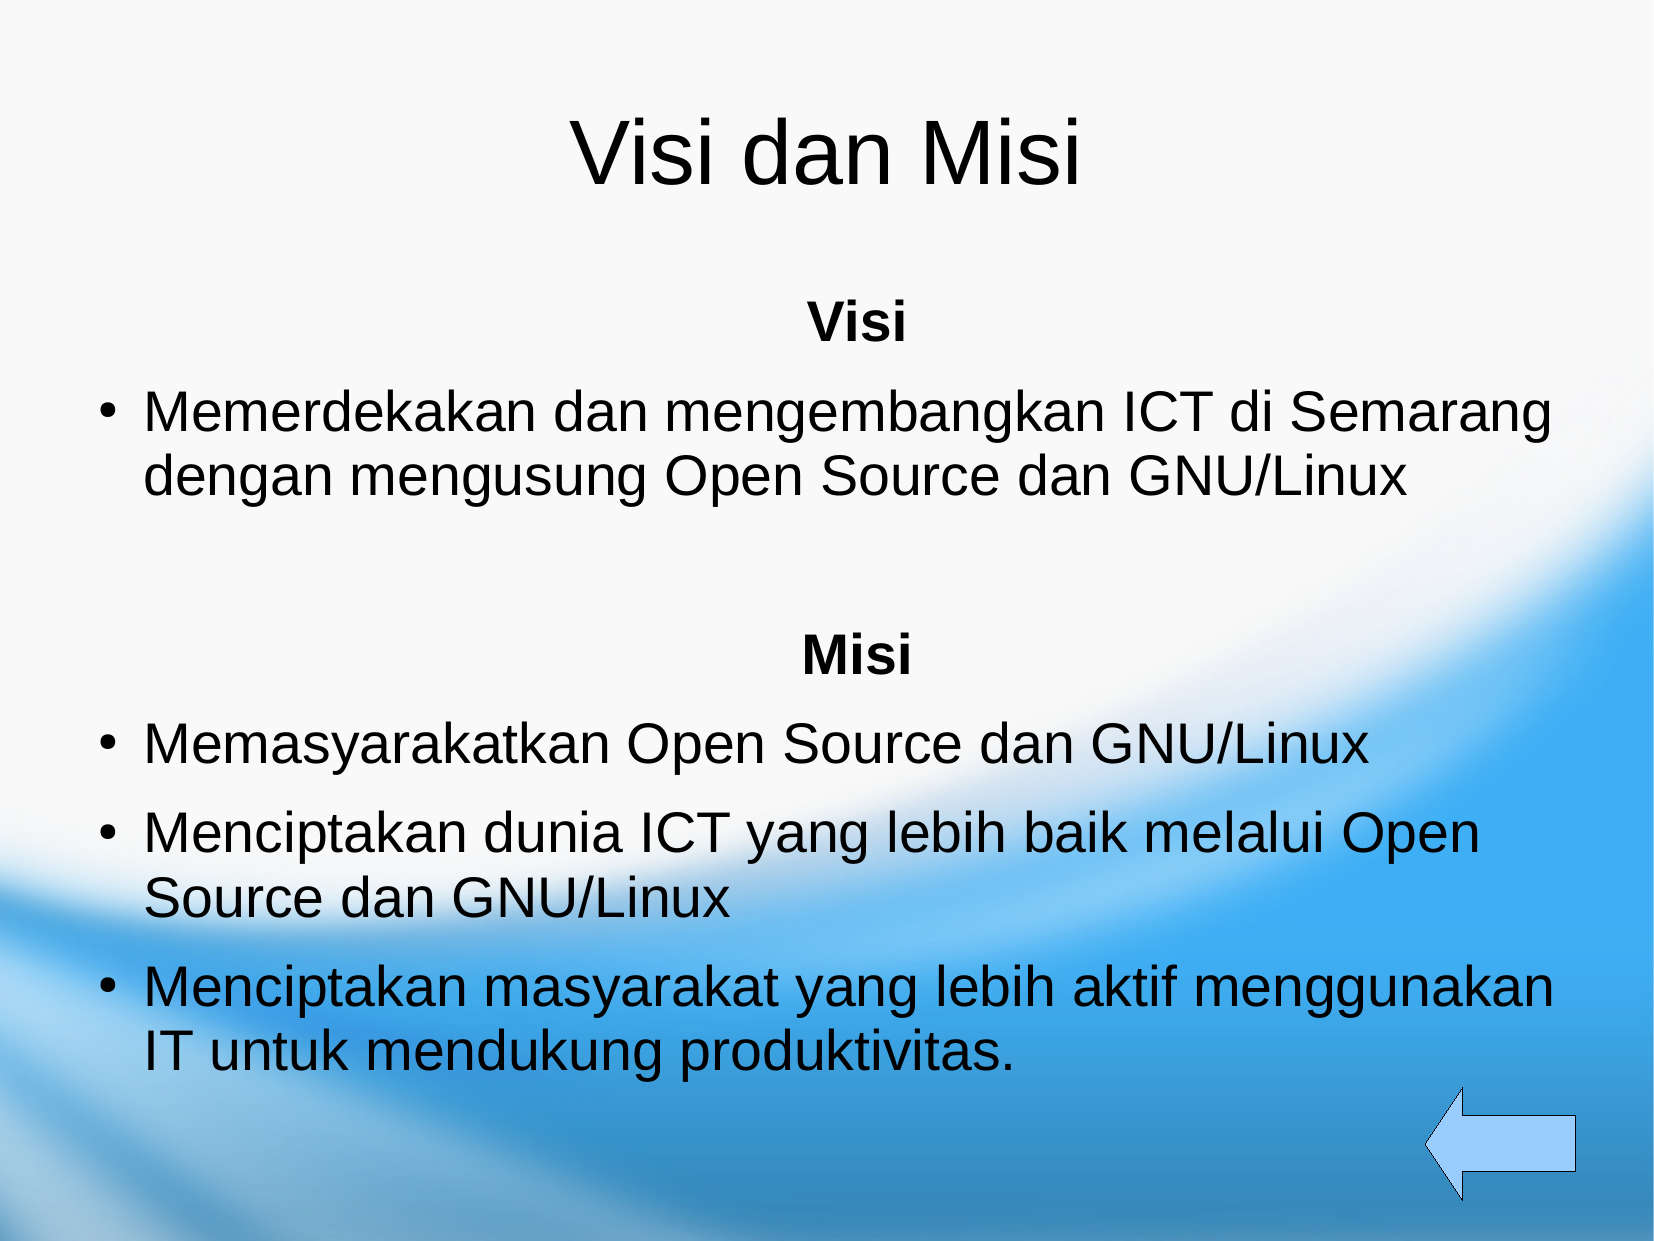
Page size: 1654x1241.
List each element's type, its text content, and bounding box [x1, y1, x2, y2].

title Visi dan Misi [82, 56, 1571, 250]
picture [0, 0, 1654, 1241]
list Visi Memerdekakan dan mengembangkan ICT di Semarang dengan mengusung Open Source dan GNU/Linux Misi Memasyarakatkan Open Source dan GNU/Linux Menciptakan dunia ICT yang lebih baik melalui Open Source dan GNU/Linux Menciptakan masyarakat yang lebih aktif menggunakan IT untuk mendukung produktivitas. [82, 290, 1571, 1109]
text_box [1425, 1087, 1576, 1201]
